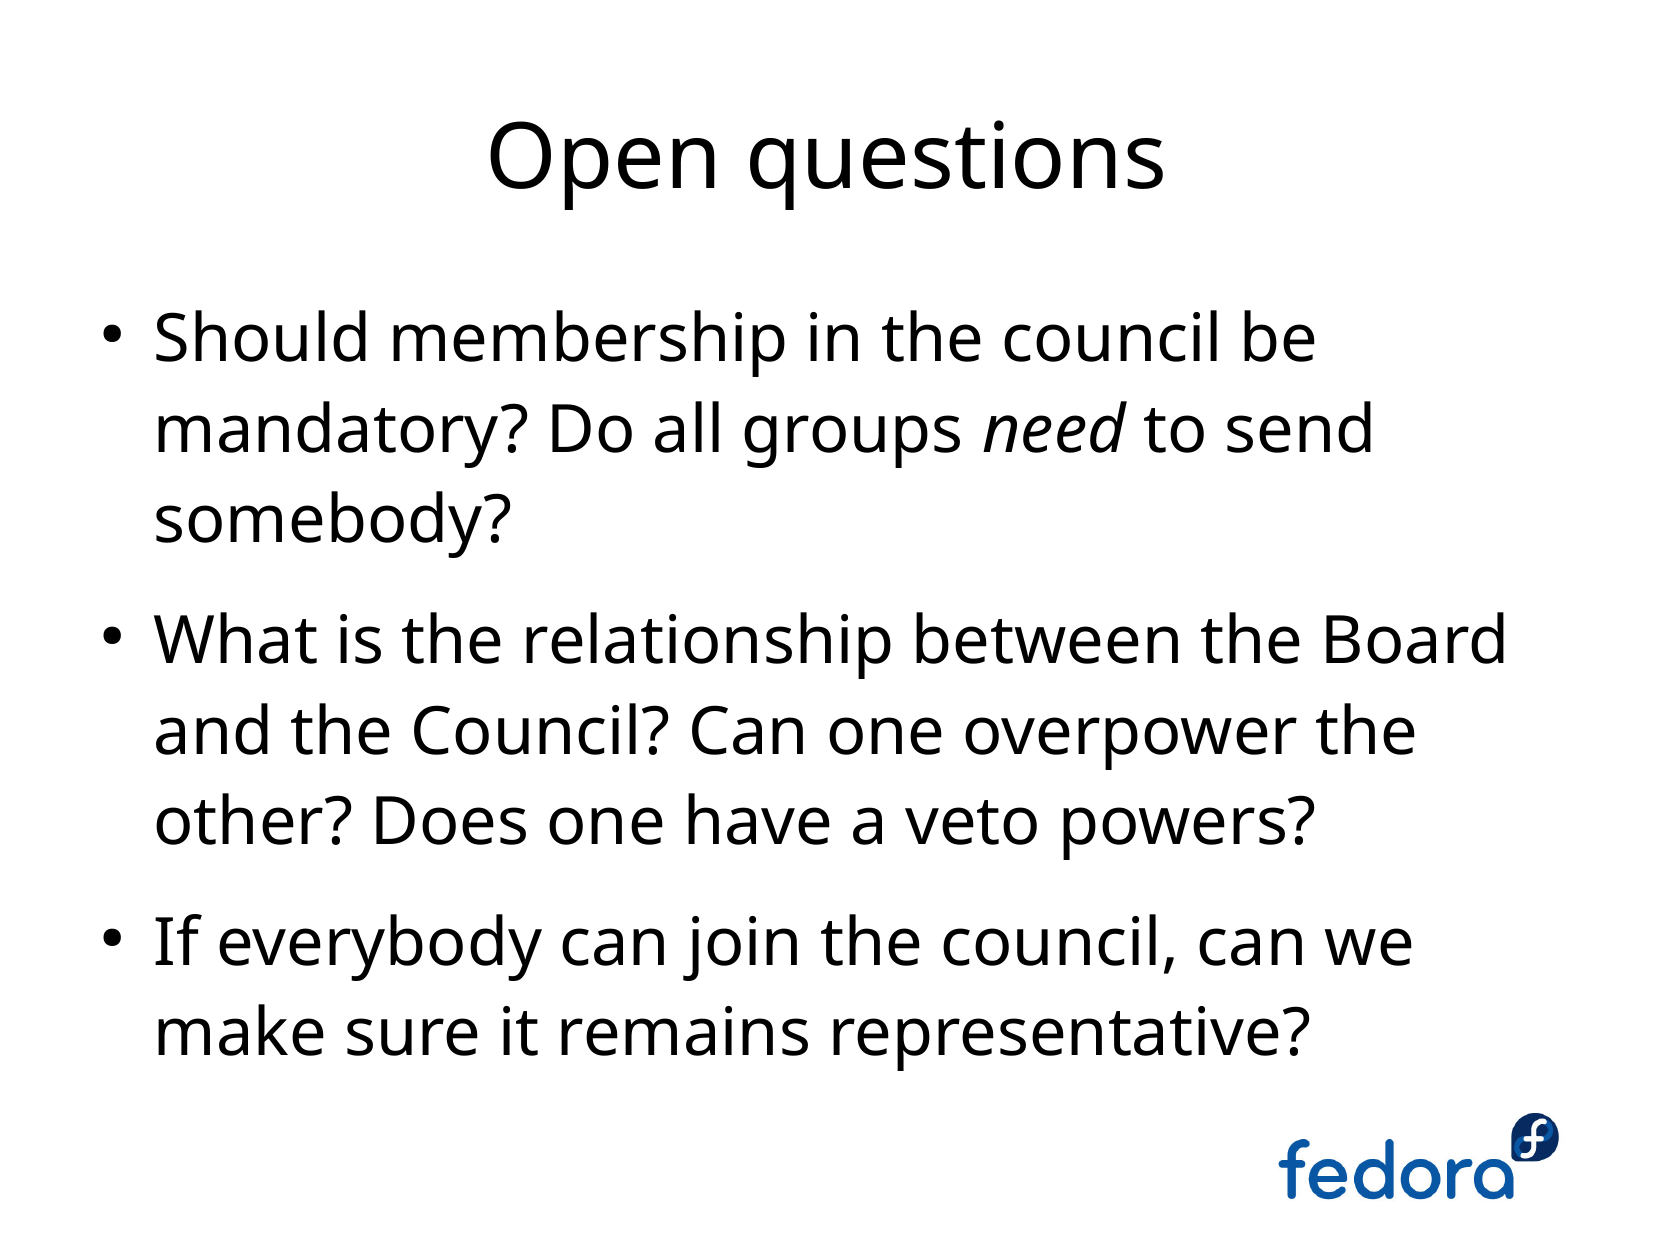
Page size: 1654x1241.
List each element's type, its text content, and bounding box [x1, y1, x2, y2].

title Open questions [82, 49, 1571, 257]
list Should membership in the council be mandatory? Do all groups need to send somebody? What is the relationship between the Board and the Council? Can one overpower the other? Does one have a veto powers? If everybody can join the council, can we make sure it remains representative? [82, 290, 1571, 1109]
picture [1269, 1109, 1565, 1211]
